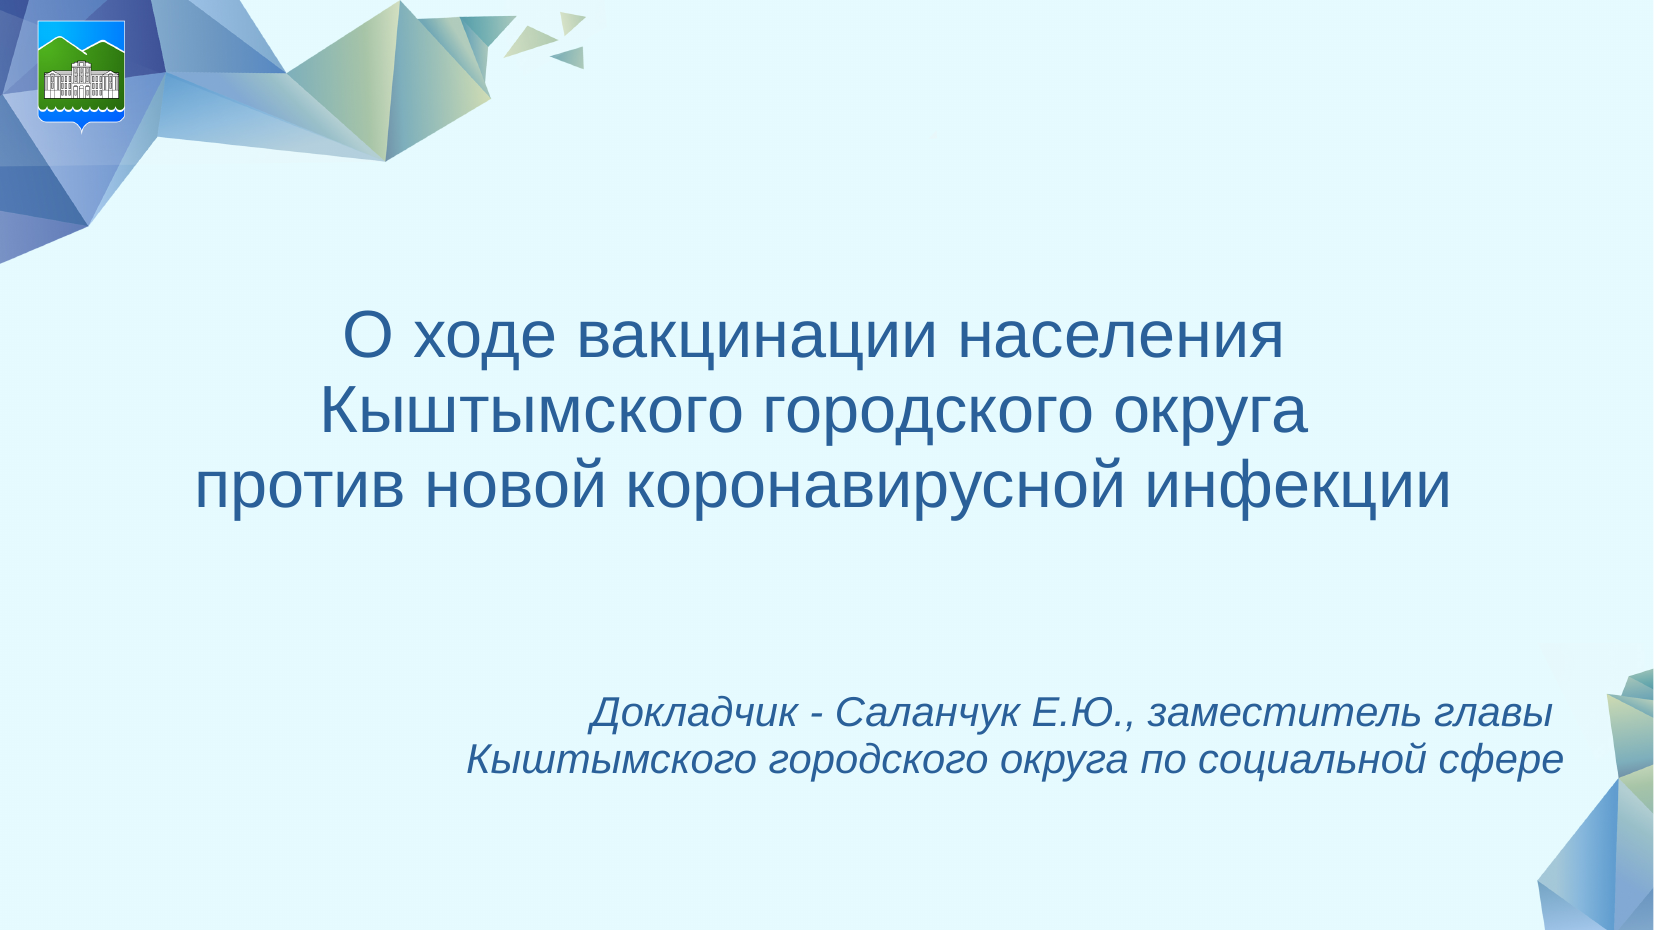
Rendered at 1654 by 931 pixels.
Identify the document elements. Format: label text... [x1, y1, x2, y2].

subtitle О ходе вакцинации населения Кыштымского городского округа против новой коронавирусной инфекции Докладчик - Саланчук Е.Ю., заместитель главы Кыштымского городского округа по социальной сфере [82, 297, 1565, 783]
picture [0, 0, 1654, 931]
